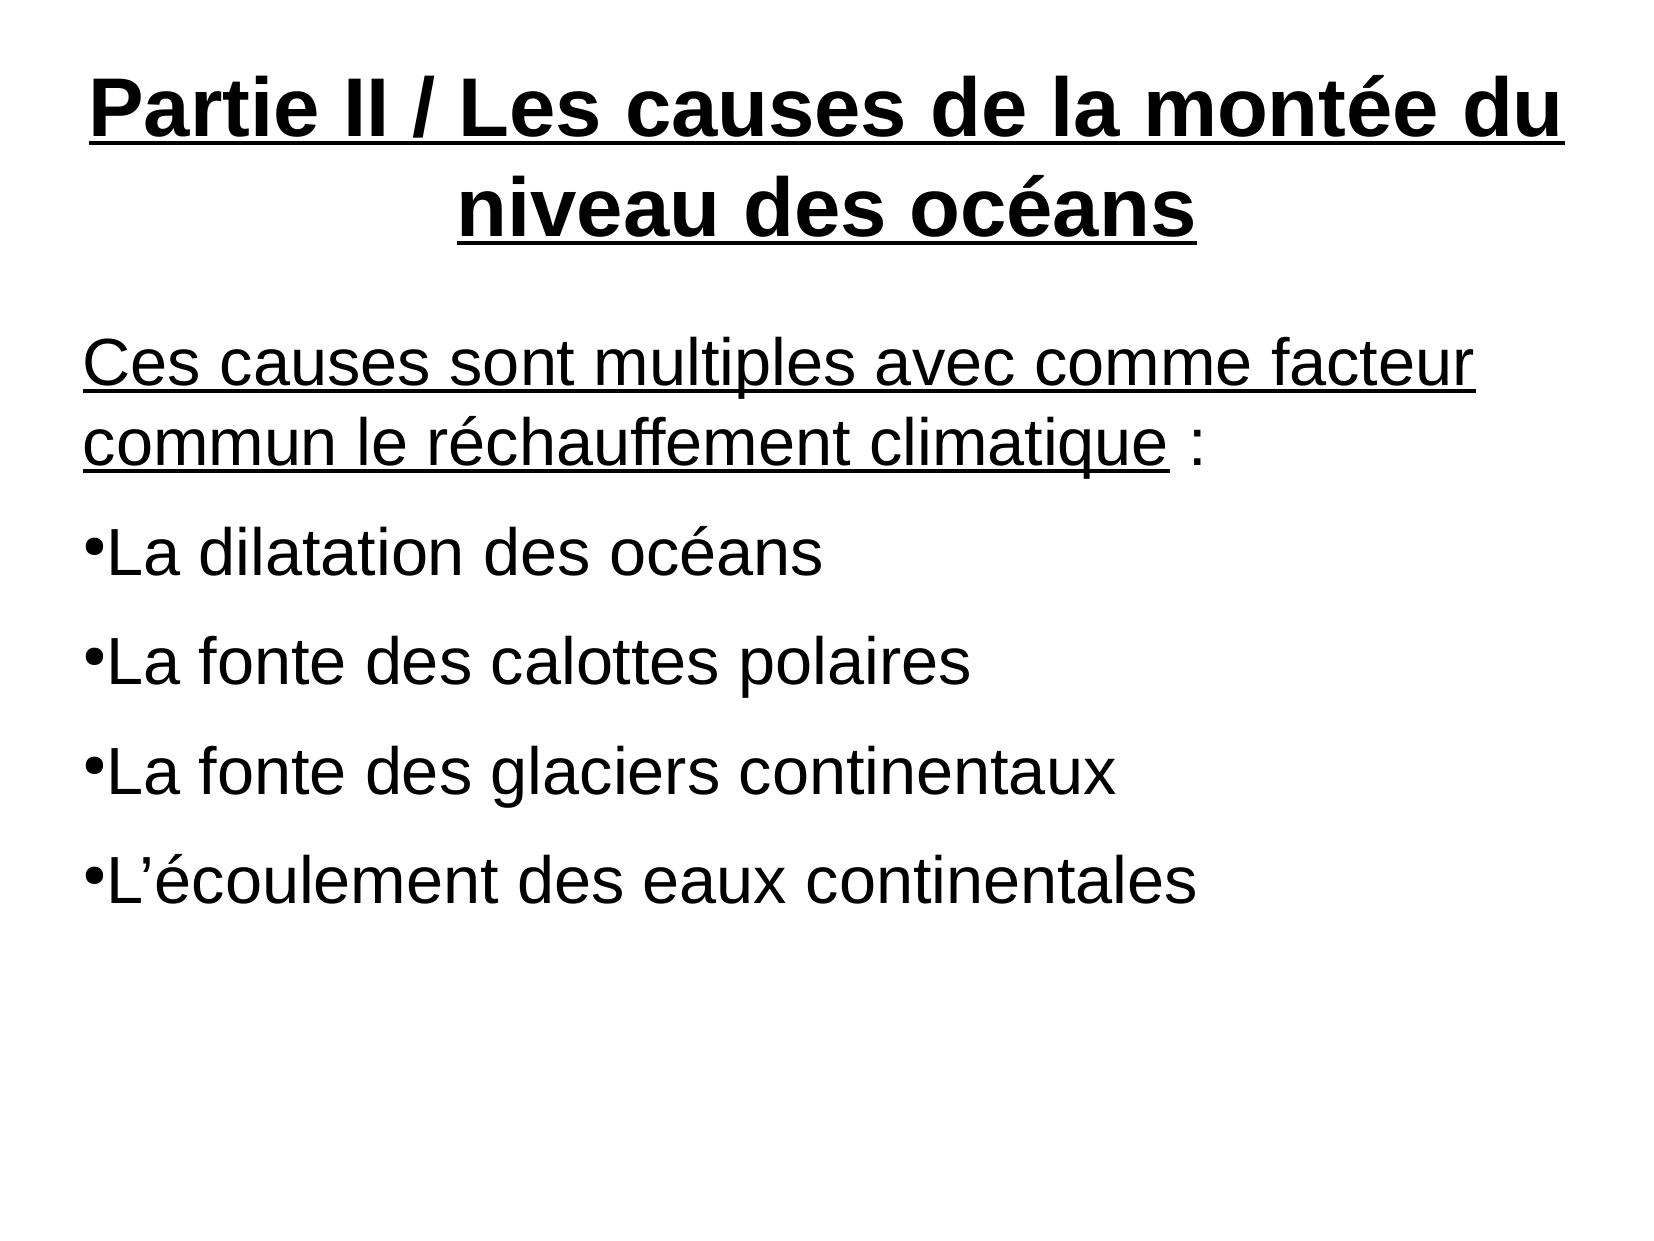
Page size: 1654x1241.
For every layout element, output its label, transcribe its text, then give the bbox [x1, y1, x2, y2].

title Partie II / Les causes de la montée du niveau des océans [82, 49, 1571, 257]
list Ces causes sont multiples avec comme facteur commun le réchauffement climatique : La dilatation des océans La fonte des calottes polaires La fonte des glaciers continentaux L’écoulement des eaux continentales [82, 318, 1571, 1039]
